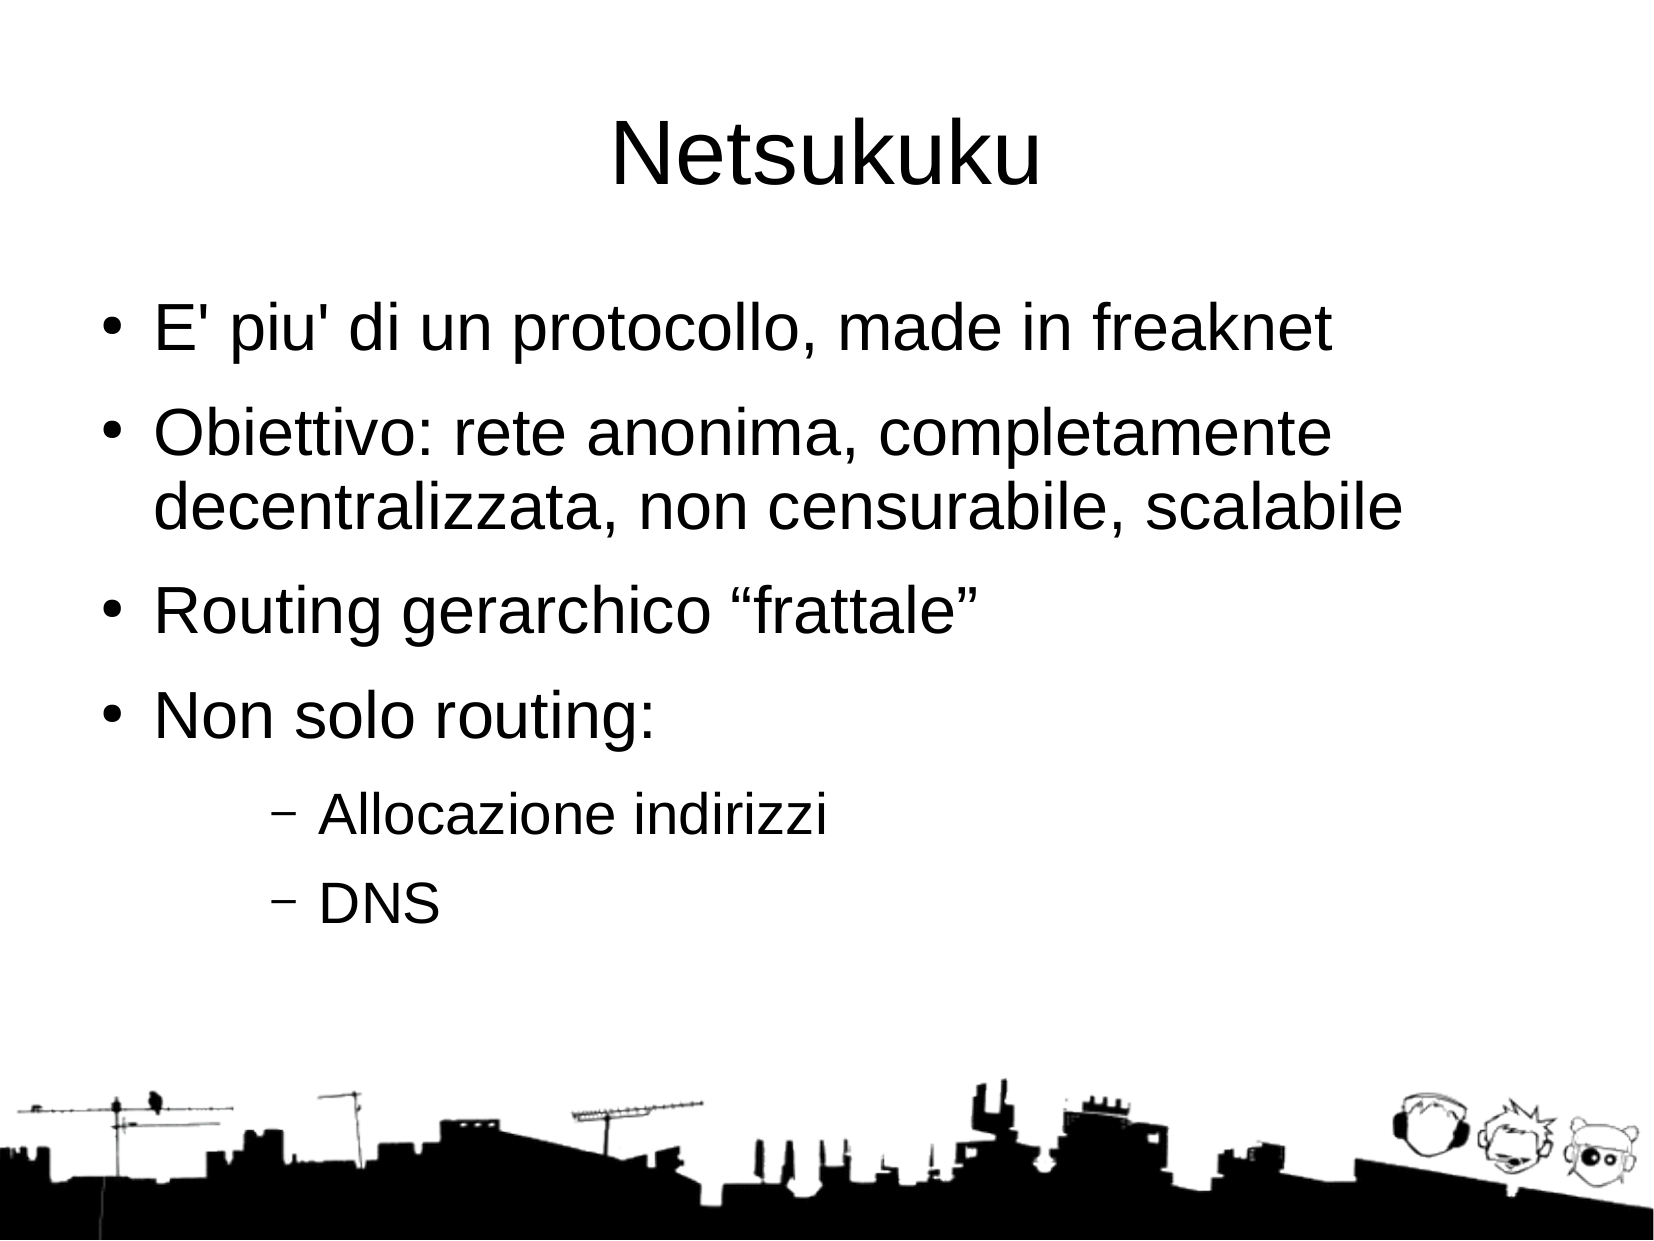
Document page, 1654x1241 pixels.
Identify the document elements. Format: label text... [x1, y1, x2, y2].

title Netsukuku [82, 56, 1571, 250]
picture [0, 1077, 1654, 1240]
list E' piu' di un protocollo, made in freaknet Obiettivo: rete anonima, completamente decentralizzata, non censurabile, scalabile Routing gerarchico “frattale” Non solo routing: Allocazione indirizzi DNS [82, 290, 1571, 1094]
